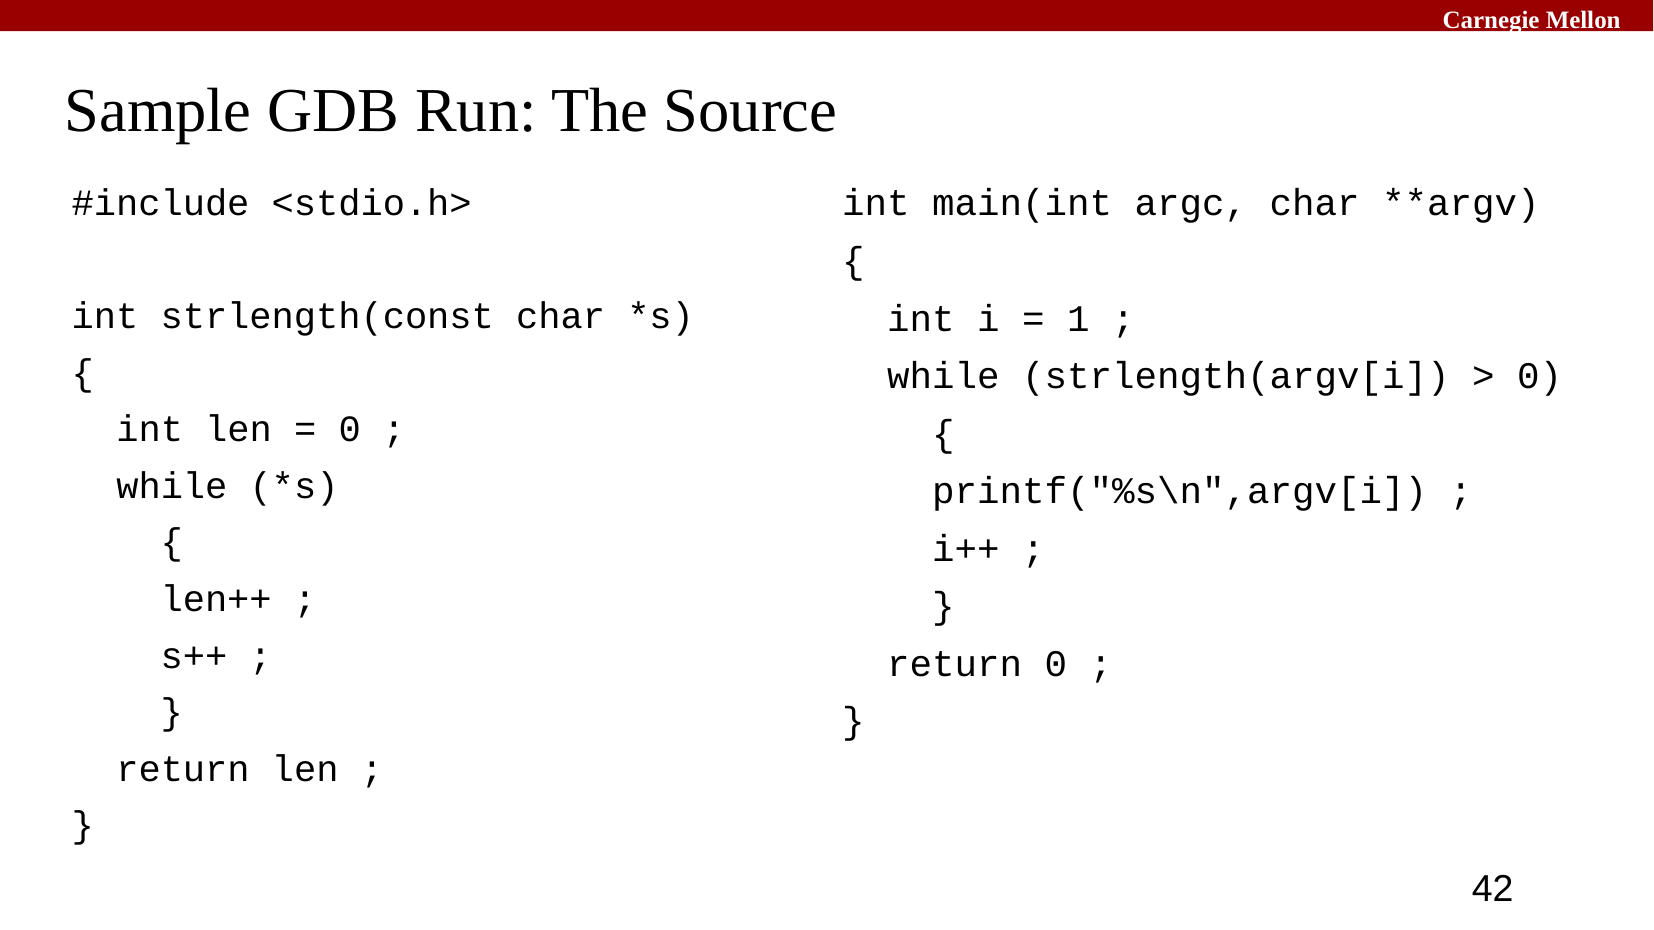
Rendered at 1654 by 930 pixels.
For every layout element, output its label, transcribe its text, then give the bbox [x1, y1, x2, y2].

list int main(int argc, char **argv) { int i = 1 ; while (strlength(argv[i]) > 0) { printf("%s\n",argv[i]) ; i++ ; } return 0 ; } [842, 184, 1576, 859]
title Sample GDB Run: The Source [64, 58, 1576, 163]
list #include <stdio.h> int strlength(const char *s) { int len = 0 ; while (*s) { len++ ; s++ ; } return len ; } [71, 184, 806, 859]
